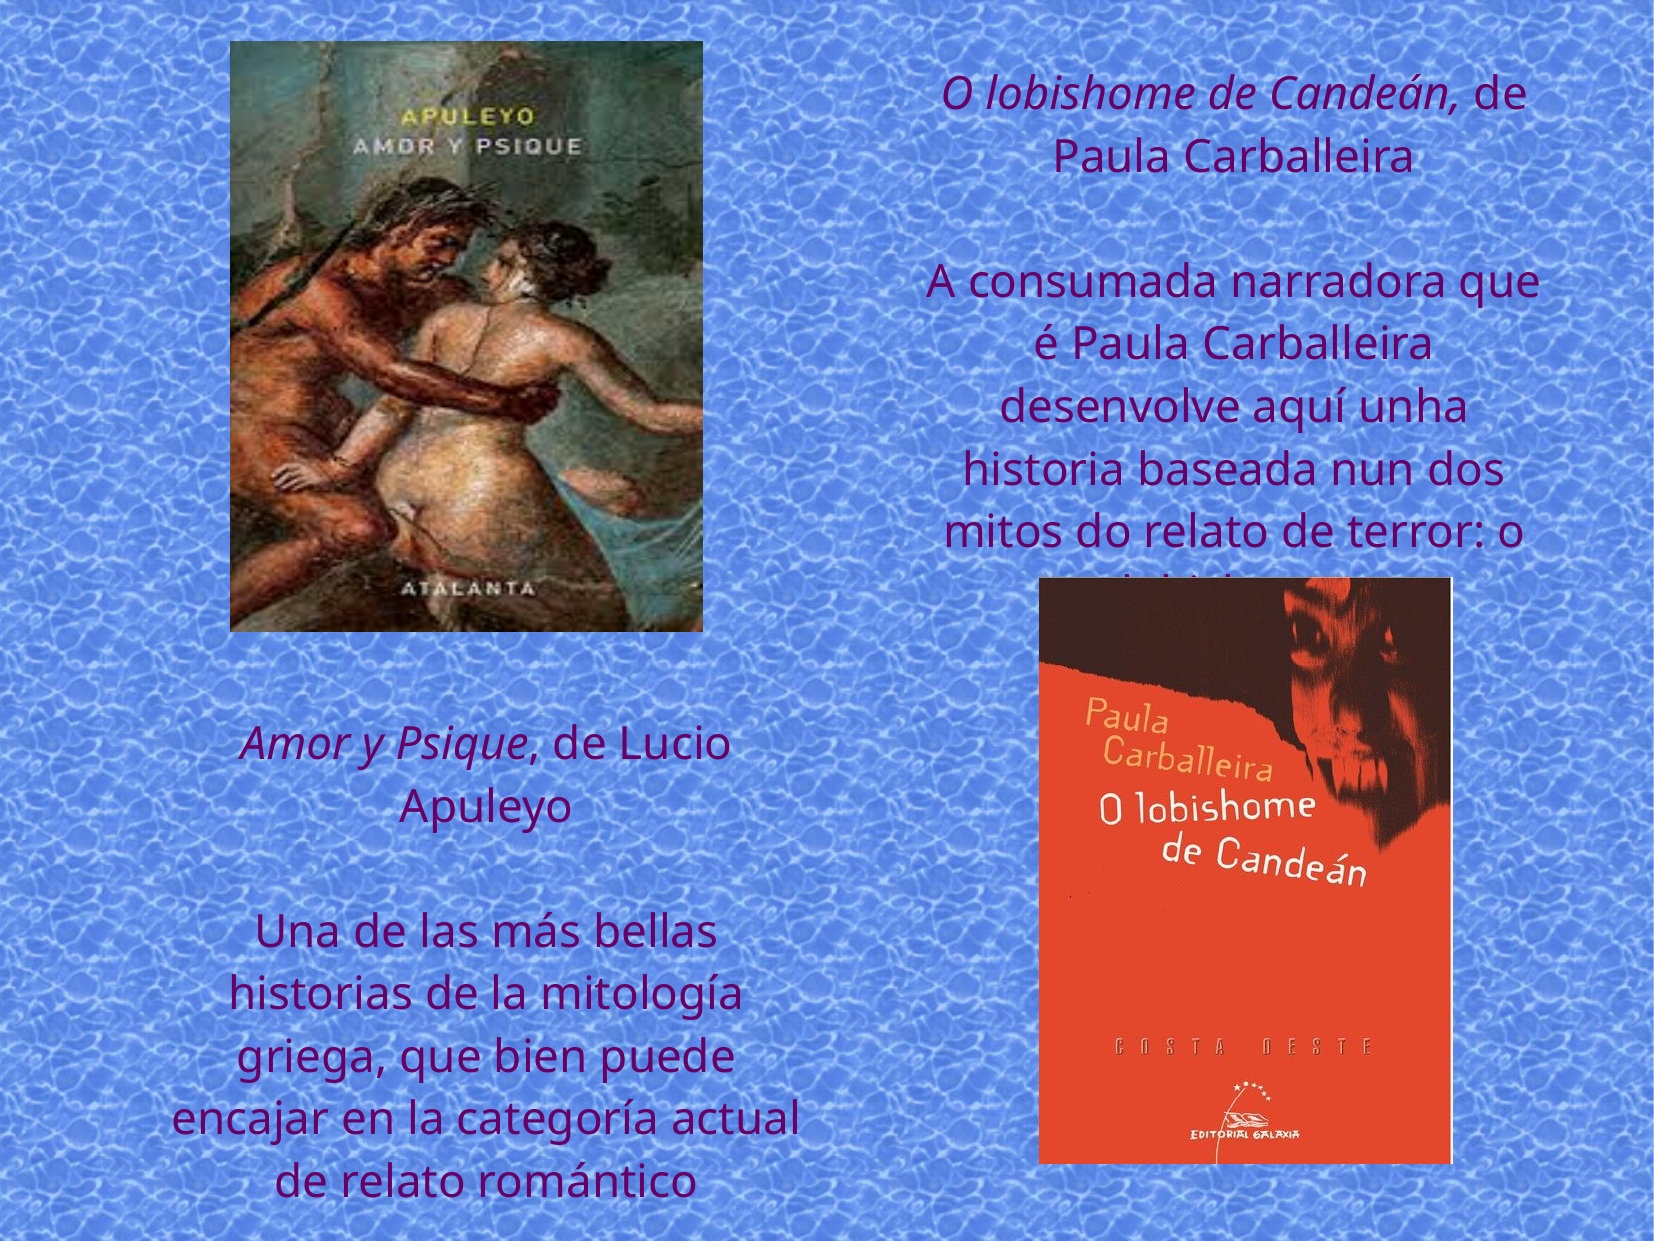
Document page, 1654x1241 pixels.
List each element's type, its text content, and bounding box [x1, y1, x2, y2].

picture [0, 0, 1654, 1241]
text_box O lobishome de Candeán, de Paula Carballeira A consumada narradora que é Paula Carballeira desenvolve aquí unha historia baseada nun dos mitos do relato de terror: o lobishome [909, 53, 1560, 601]
text_box Amor y Psique, de Lucio Apuleyo Una de las más bellas historias de la mitología griega, que bien puede encajar en la categoría actual de relato romántico [147, 703, 827, 1241]
